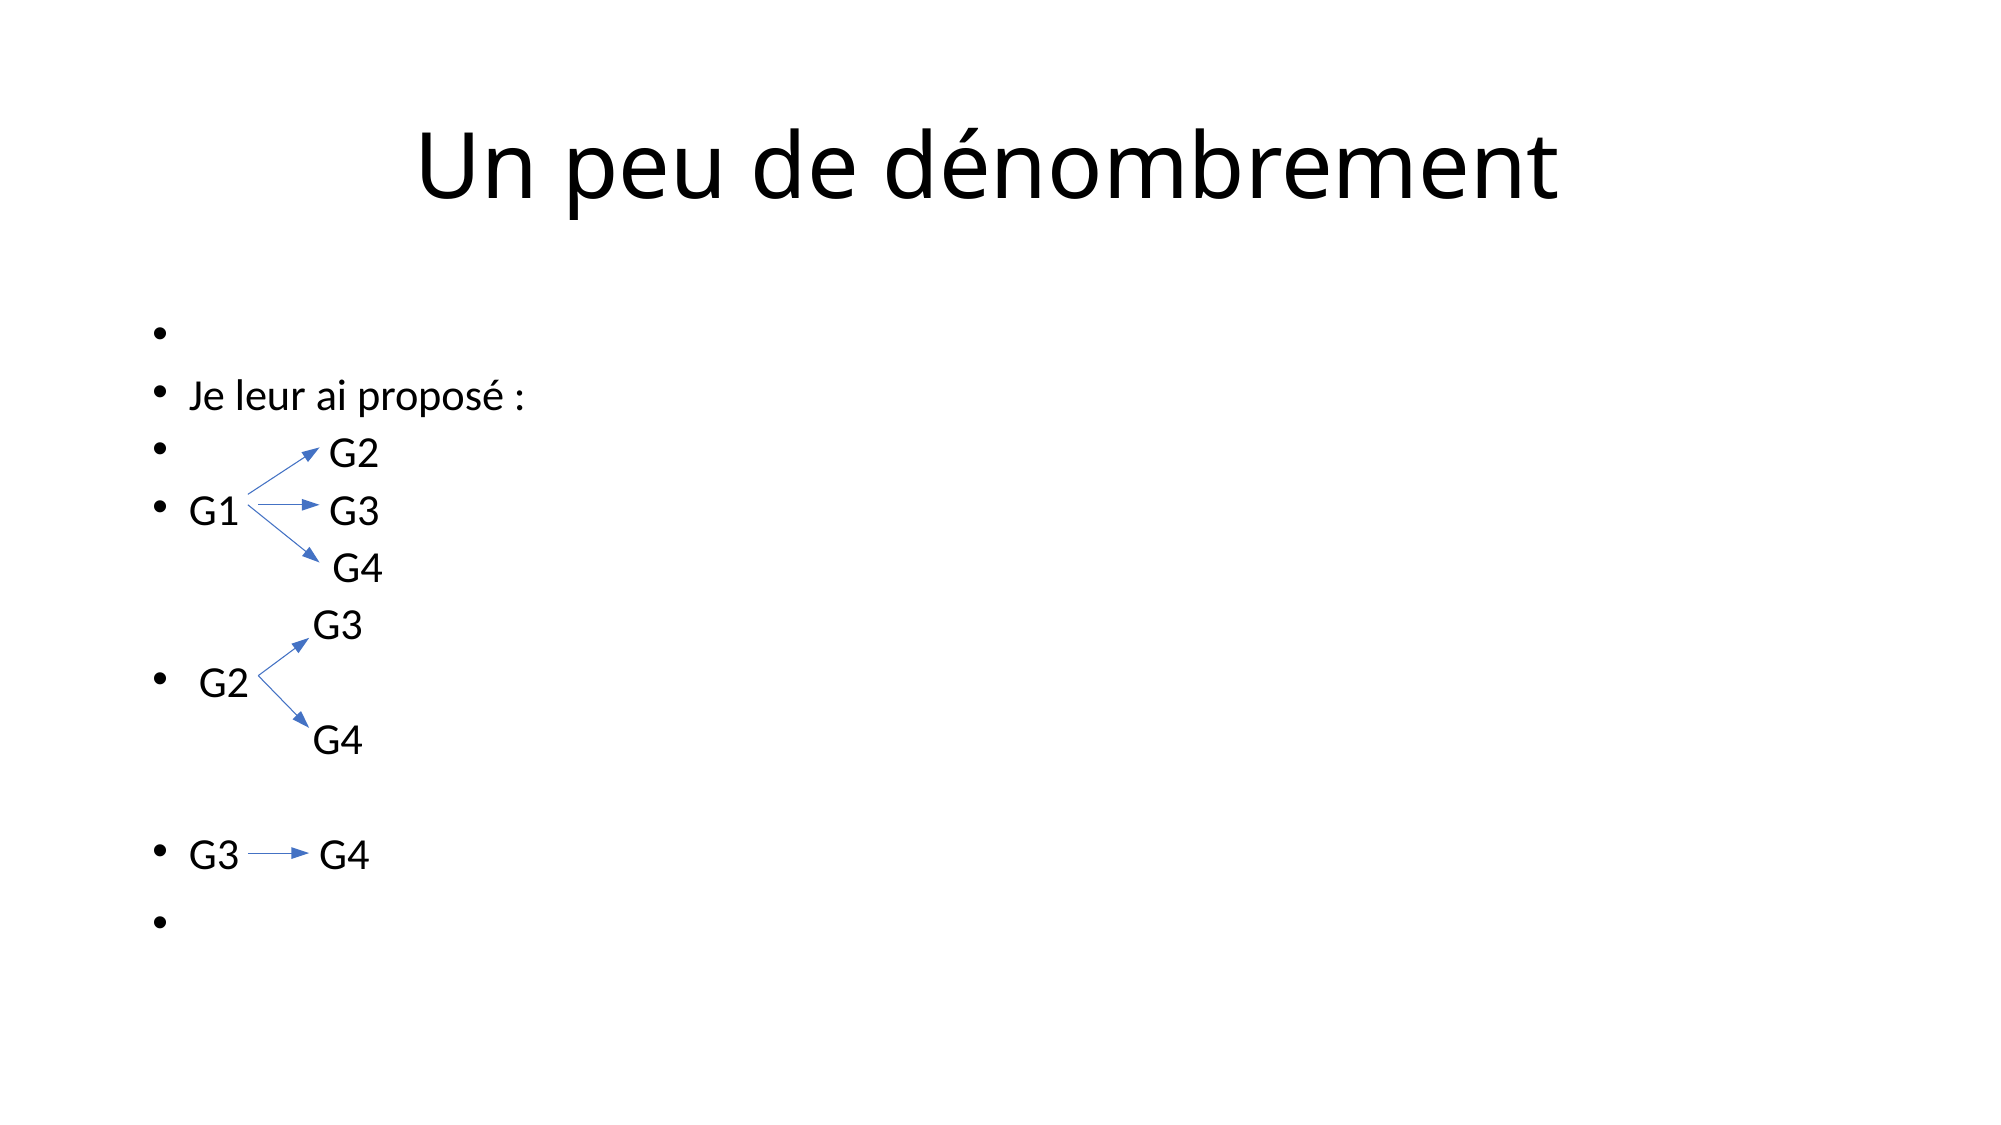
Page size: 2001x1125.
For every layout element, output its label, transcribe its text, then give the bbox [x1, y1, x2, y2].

list Je leur ai proposé : G2 G1 G3 G4 G3 G2 G4 G3 G4 [137, 299, 1863, 1014]
title Un peu de dénombrement [137, 59, 1863, 278]
